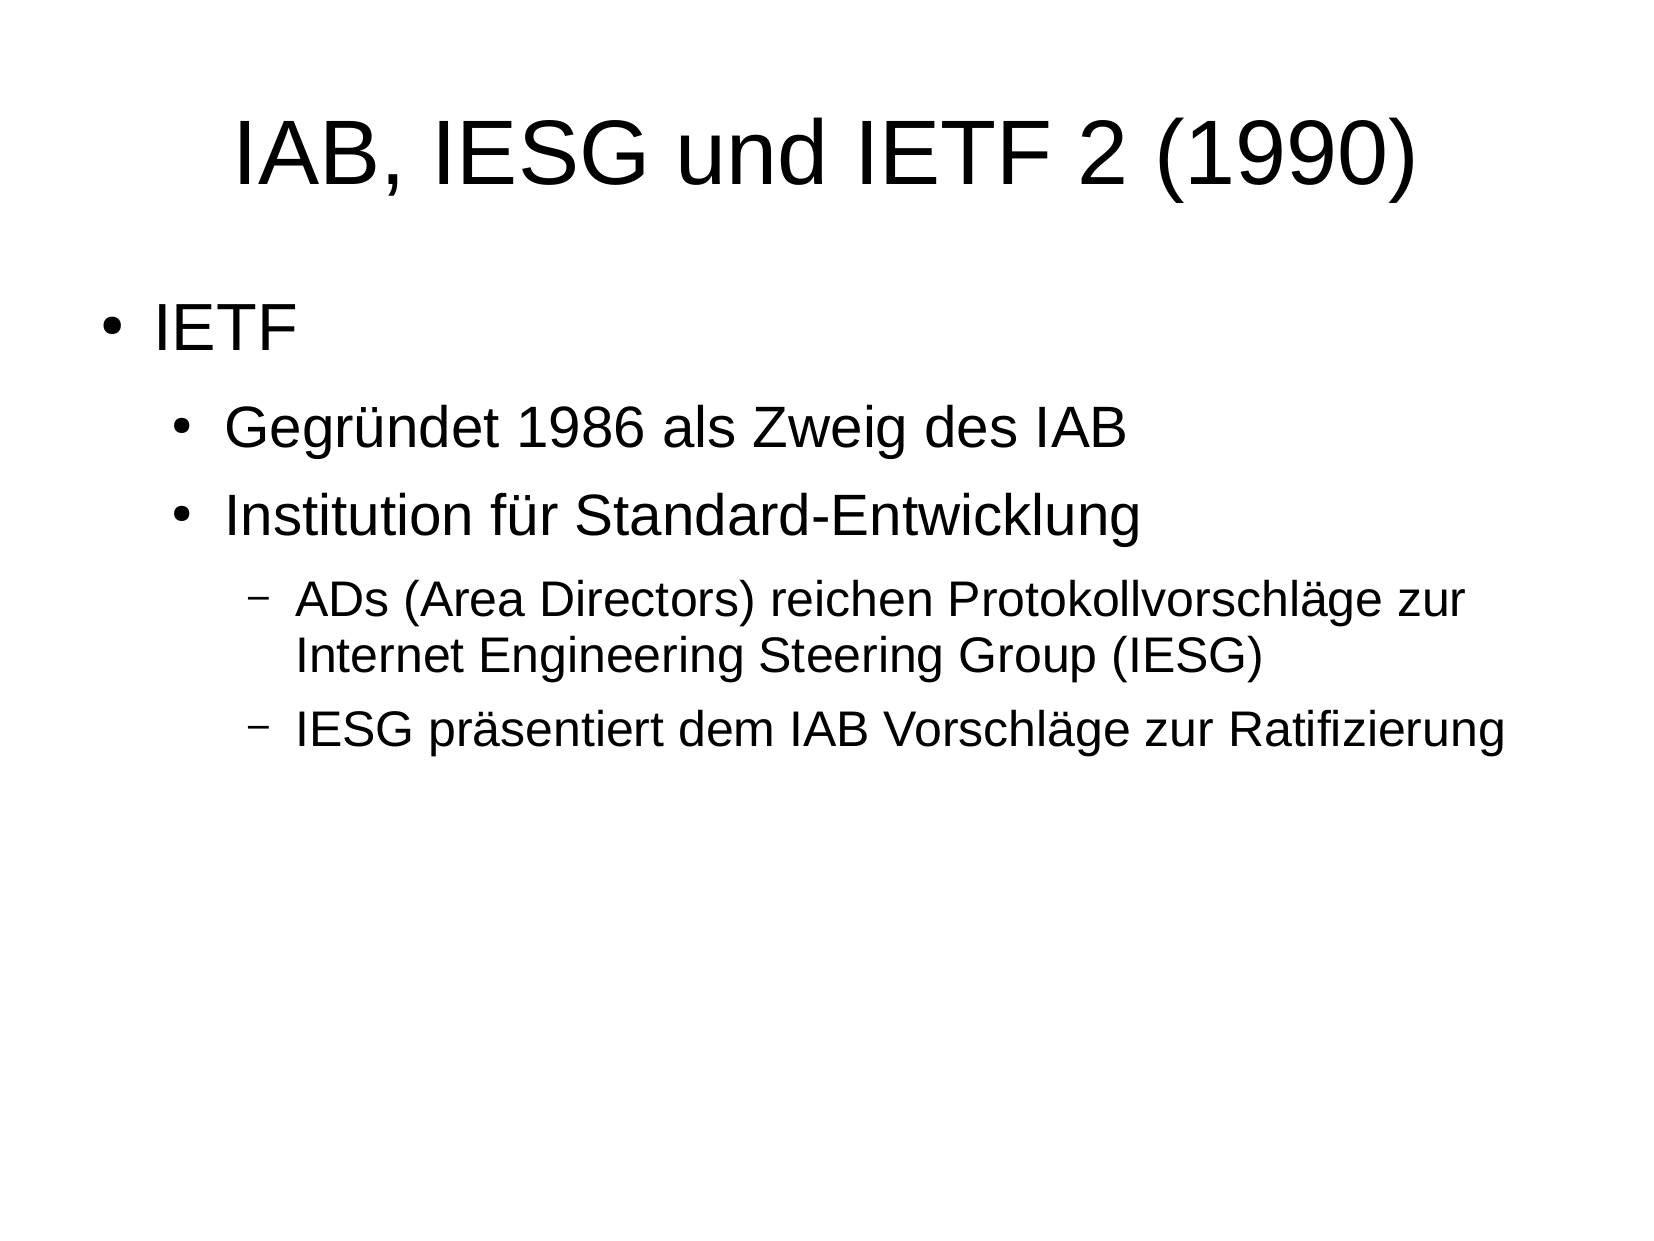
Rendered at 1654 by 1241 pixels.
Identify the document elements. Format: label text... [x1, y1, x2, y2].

list IETF Gegründet 1986 als Zweig des IAB Institution für Standard-Entwicklung ADs (Area Directors) reichen Protokollvorschläge zur Internet Engineering Steering Group (IESG) IESG präsentiert dem IAB Vorschläge zur Ratifizierung [82, 290, 1571, 1109]
title IAB, IESG und IETF 2 (1990) [82, 49, 1571, 257]
